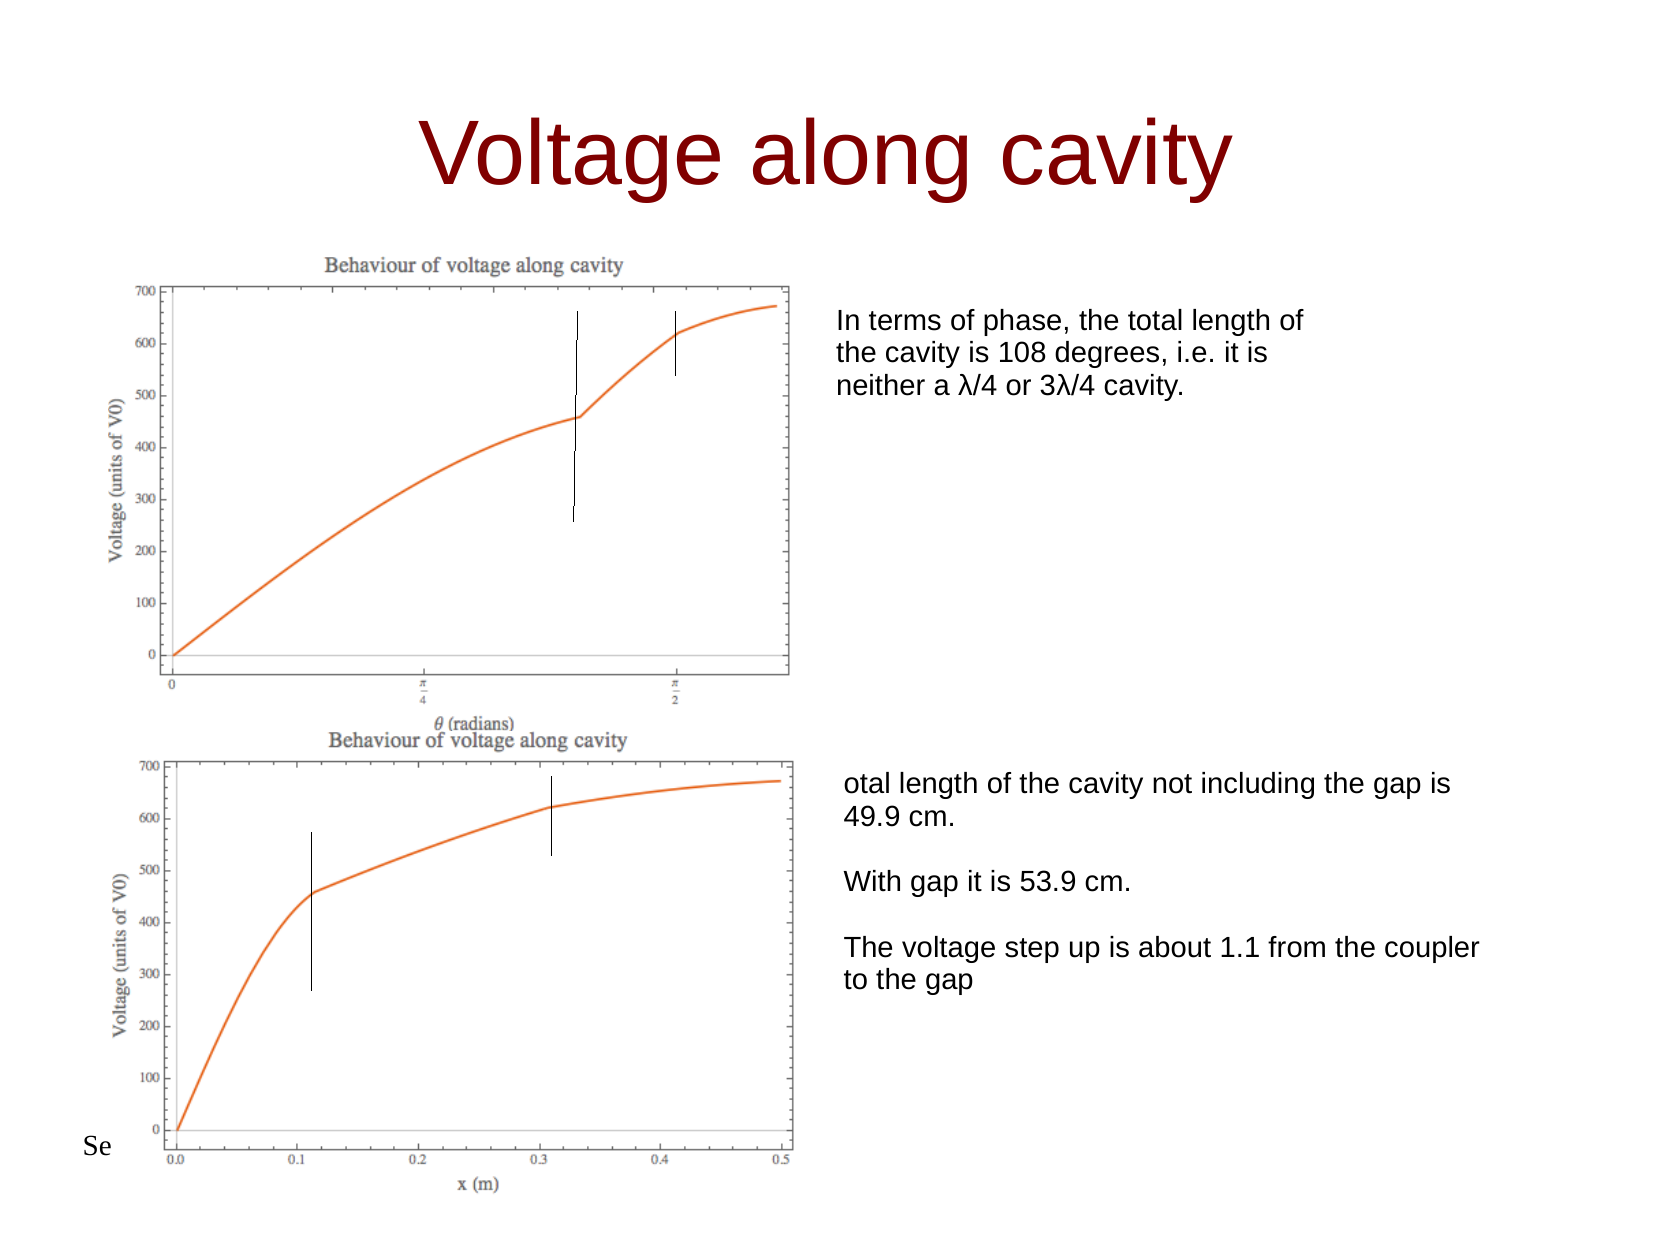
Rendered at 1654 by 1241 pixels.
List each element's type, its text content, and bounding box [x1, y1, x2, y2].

text_box In terms of phase, the total length of the cavity is 108 degrees, i.e. it is neither a λ/4 or 3λ/4 cavity. [821, 296, 1354, 462]
title Voltage along cavity [82, 49, 1571, 257]
text_box otal length of the cavity not including the gap is 49.9 cm. With gap it is 53.9 cm. The voltage step up is about 1.1 from the coupler to the gap [828, 759, 1508, 1111]
picture [108, 256, 795, 1197]
